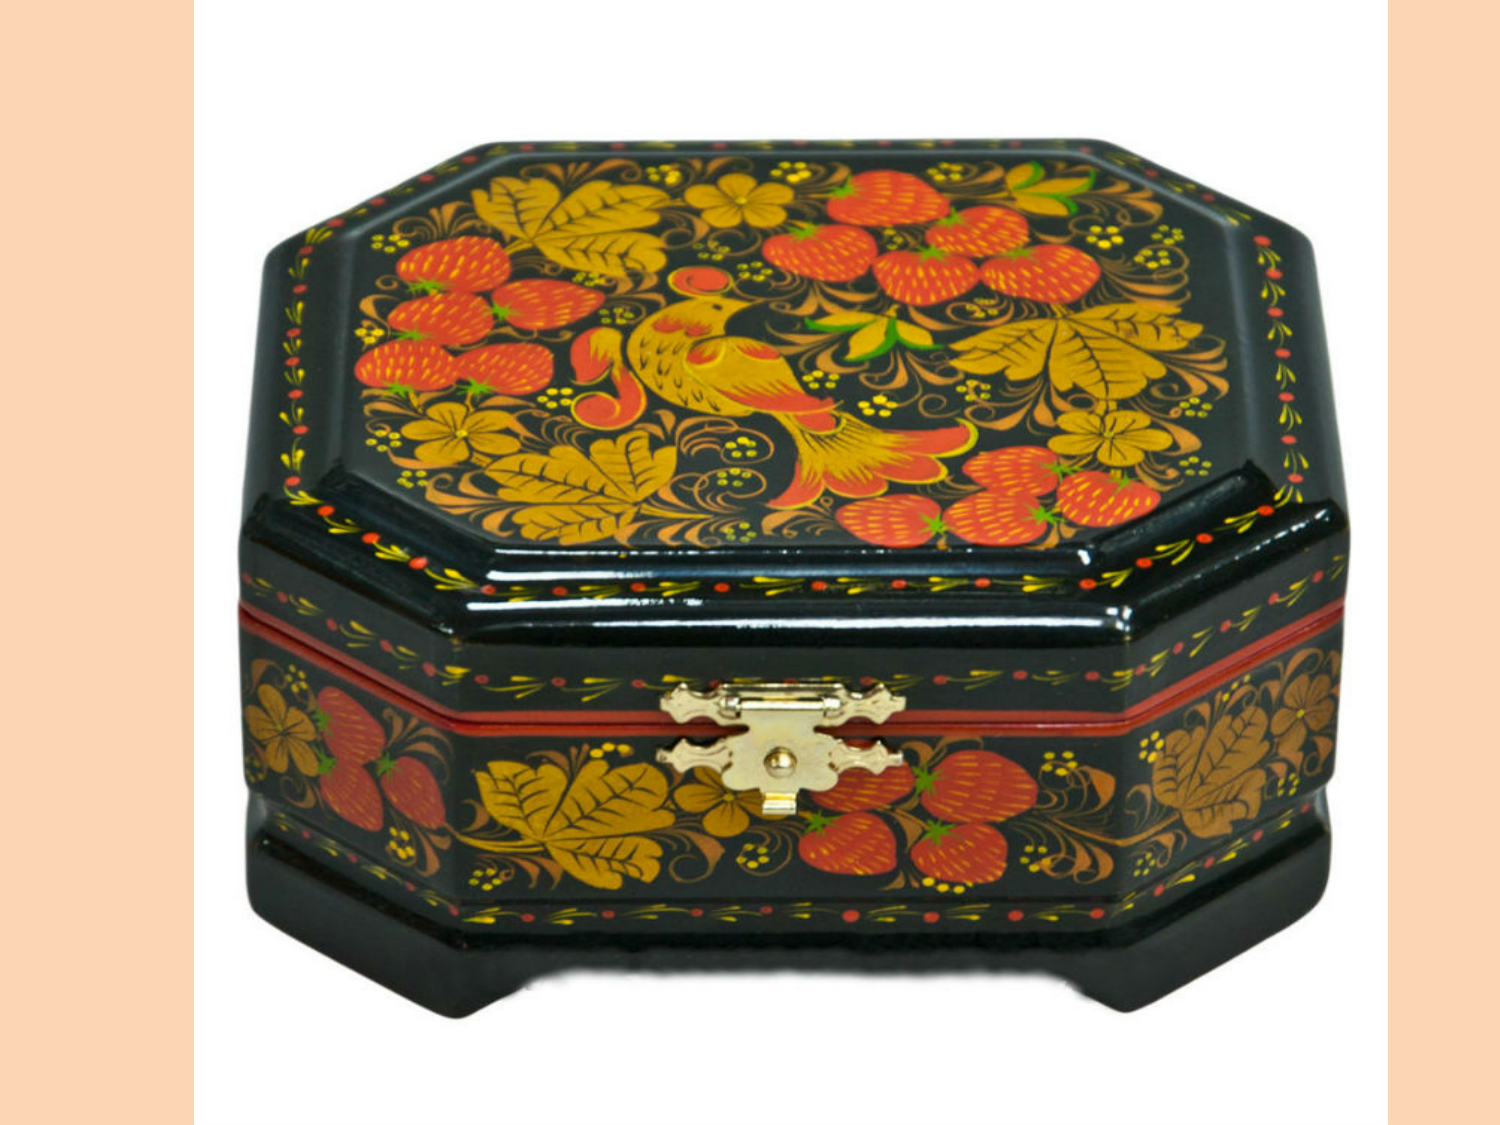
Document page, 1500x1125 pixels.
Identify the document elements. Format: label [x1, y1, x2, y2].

picture [194, 0, 1388, 1125]
